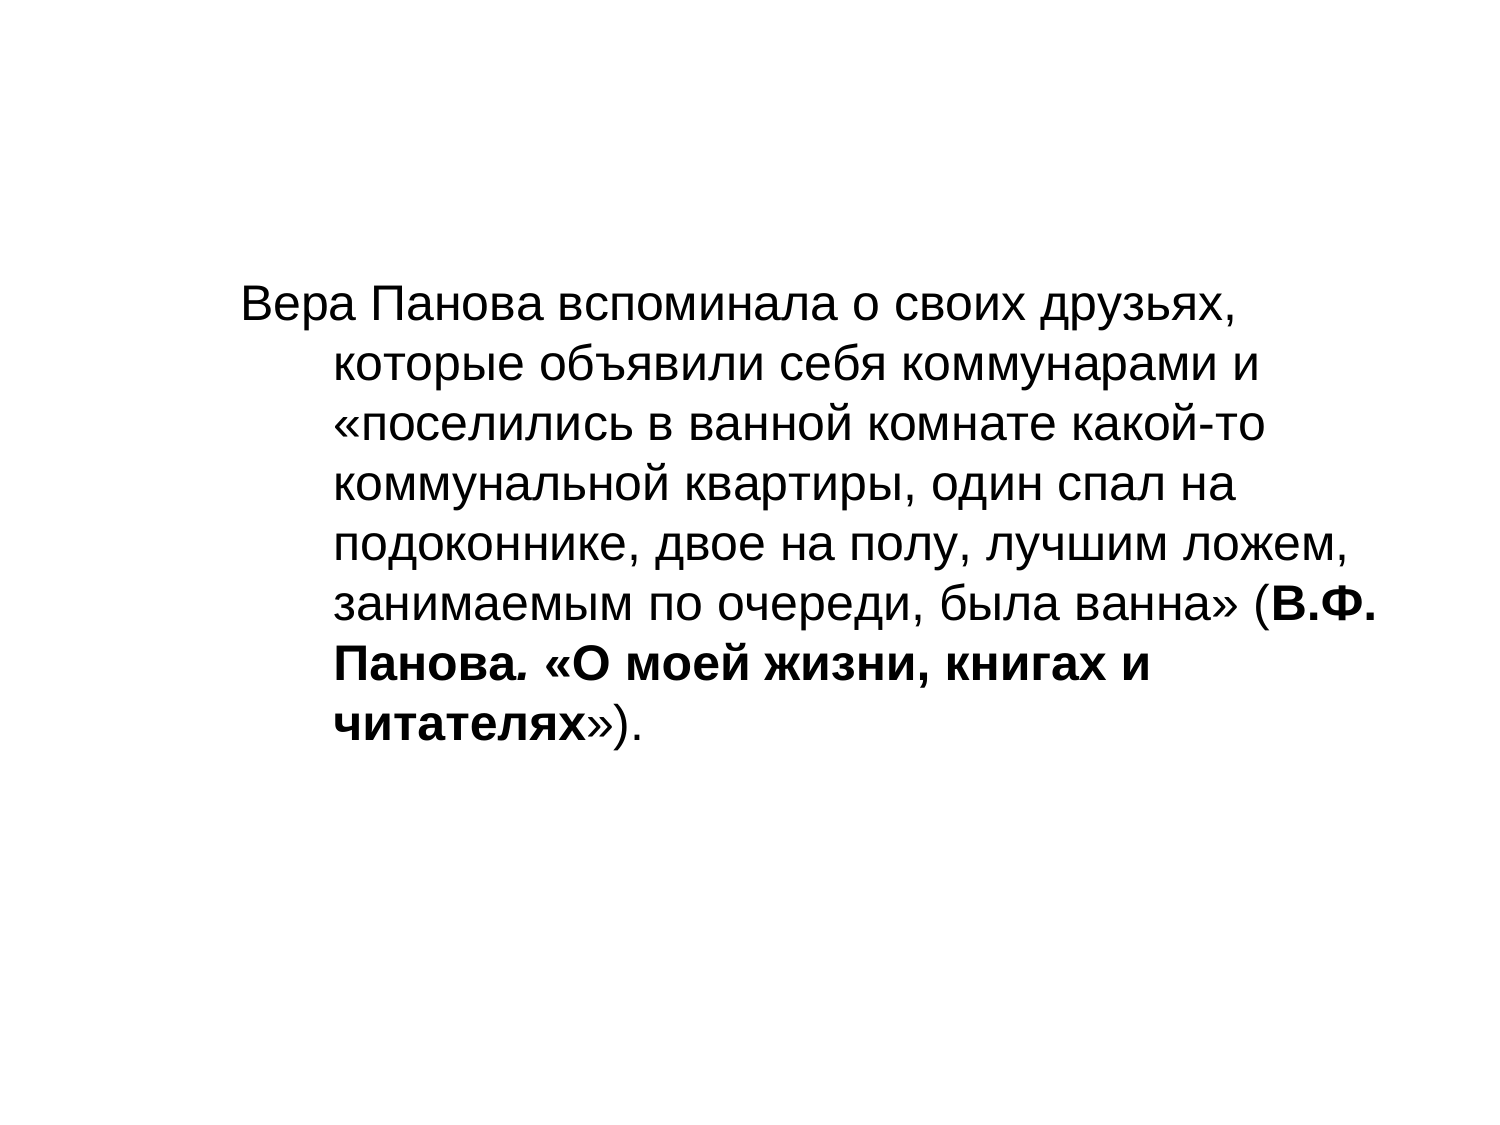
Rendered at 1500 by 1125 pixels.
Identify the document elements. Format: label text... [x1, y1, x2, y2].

list Вера Панова вспоминала о своих друзьях, которые объявили себя коммунарами и «поселились в ванной комнате какой-то коммунальной квартиры, один спал на подоконнике, двое на полу, лучшим ложем, занимаемым по очереди, была ванна» (В.Ф. Панова. «О моей жизни, книгах и читателях»). [75, 262, 1426, 1006]
